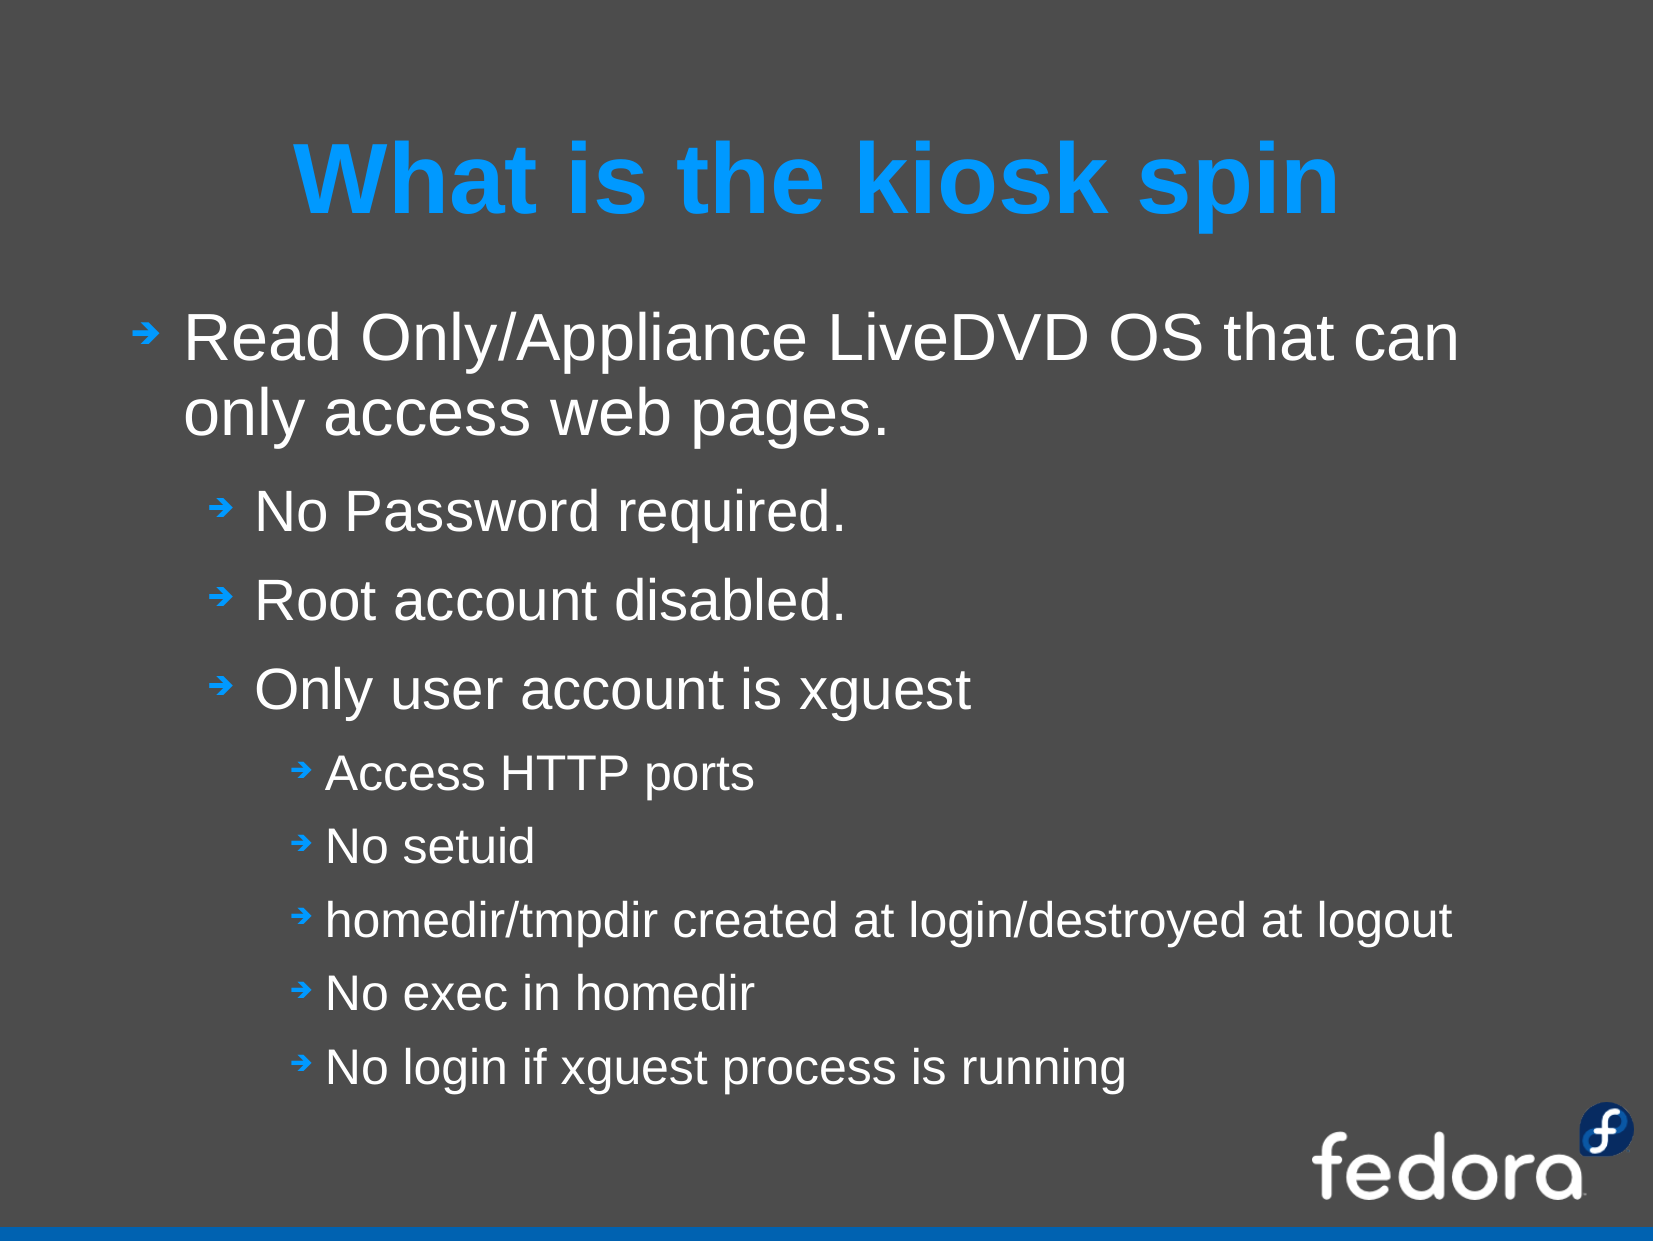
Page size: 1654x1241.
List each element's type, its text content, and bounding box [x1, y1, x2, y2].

title What is the kiosk spin [112, 75, 1524, 283]
picture [1312, 1102, 1634, 1200]
list Read Only/Appliance LiveDVD OS that can only access web pages. No Password required. Root account disabled. Only user account is xguest Access HTTP ports No setuid homedir/tmpdir created at login/destroyed at logout No exec in homedir No login if xguest process is running [112, 300, 1525, 1106]
